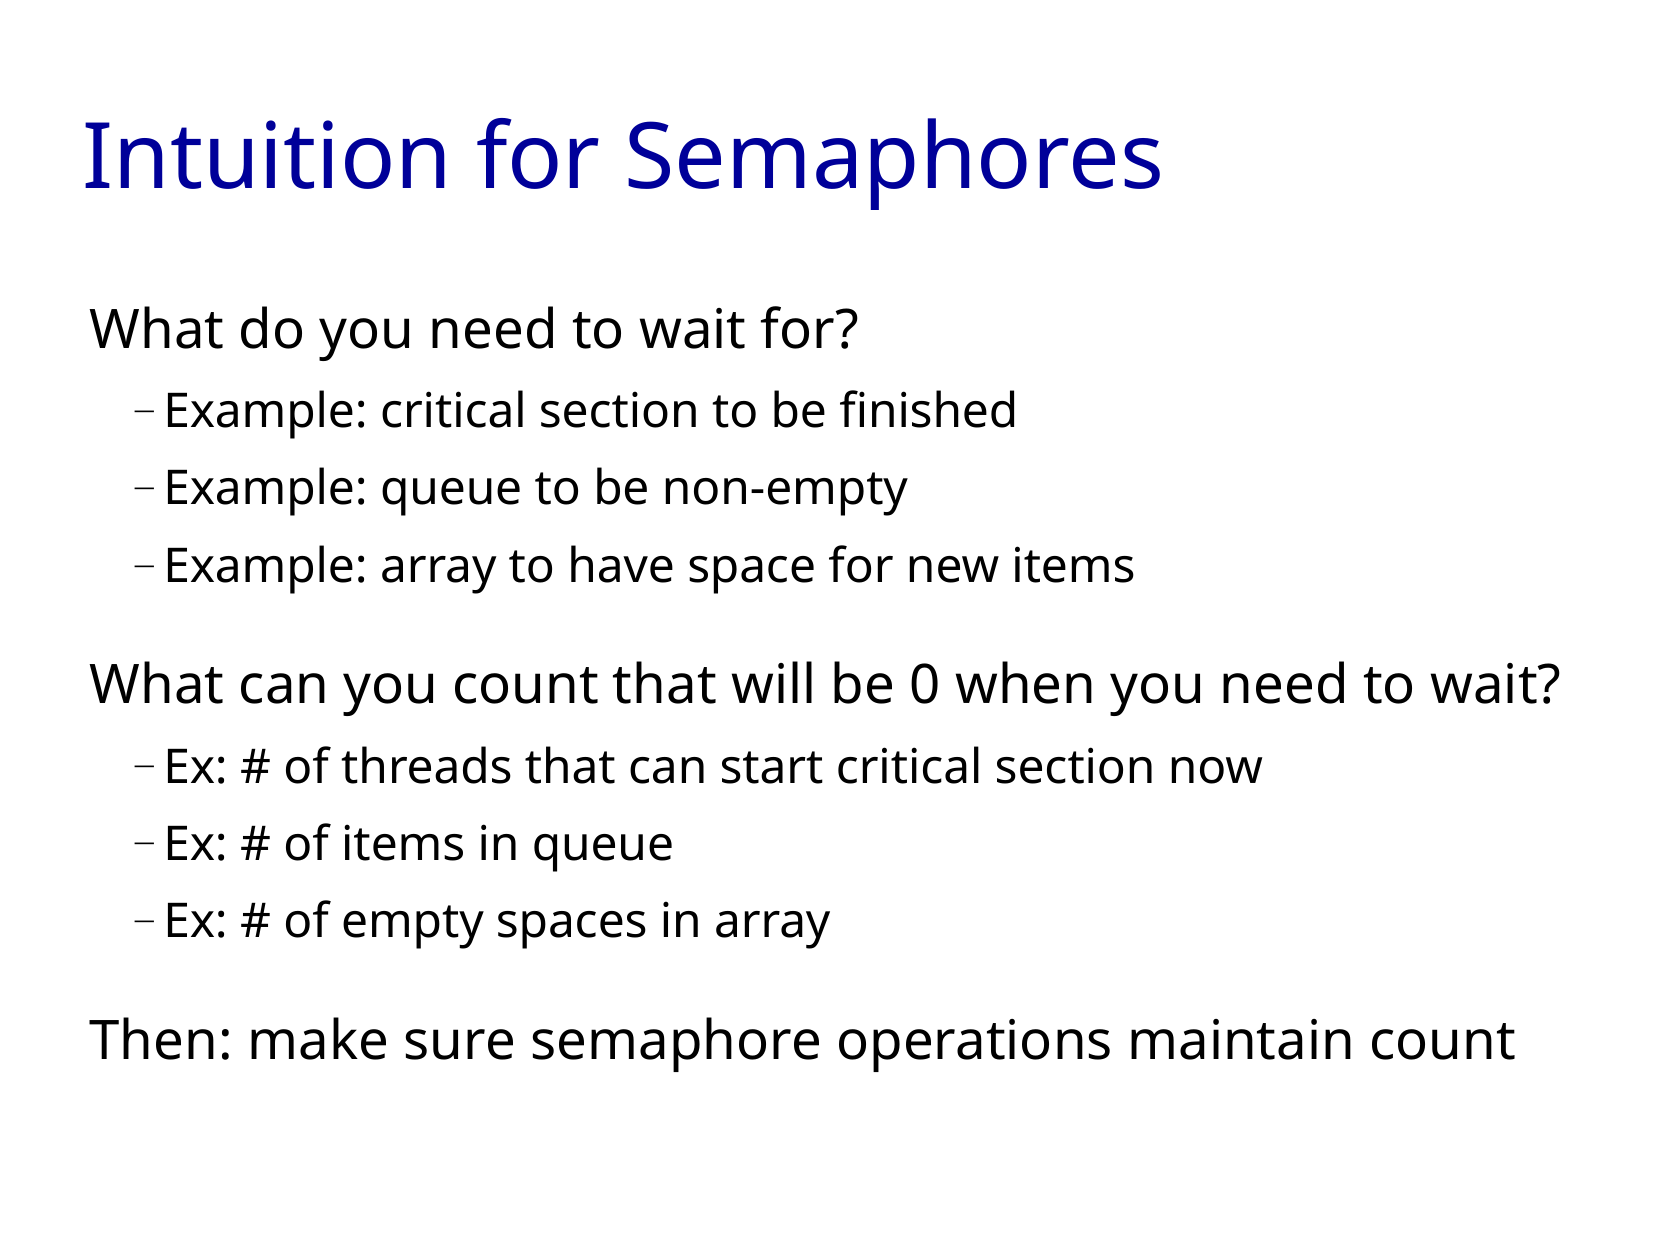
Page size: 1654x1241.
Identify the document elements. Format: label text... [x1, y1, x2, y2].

title Intuition for Semaphores [82, 49, 1571, 257]
list What do you need to wait for? Example: critical section to be finished Example: queue to be non-empty Example: array to have space for new items What can you count that will be 0 when you need to wait? Ex: # of threads that can start critical section now Ex: # of items in queue Ex: # of empty spaces in array Then: make sure semaphore operations maintain count [60, 290, 1571, 1096]
